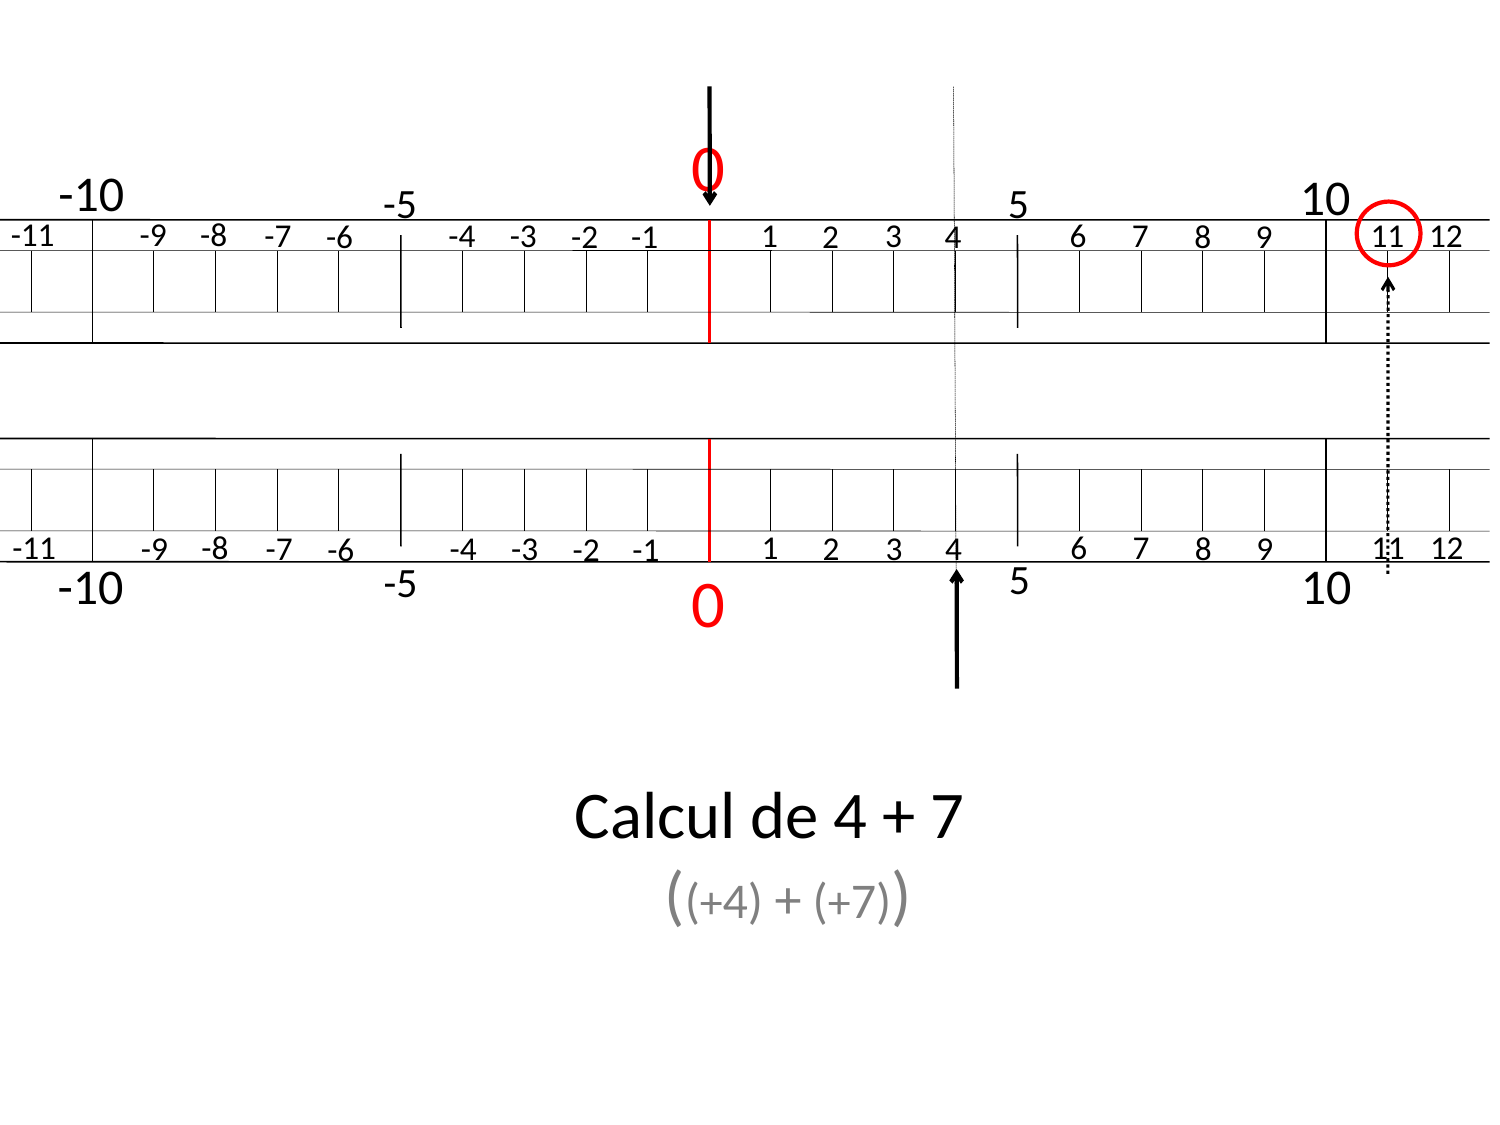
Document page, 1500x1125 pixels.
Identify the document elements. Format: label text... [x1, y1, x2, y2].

text_box 4 [945, 526, 955, 567]
text_box -4 [449, 526, 485, 567]
text_box -10 [58, 161, 136, 222]
text_box 4 [949, 544, 955, 552]
text_box -1 [632, 527, 671, 568]
text_box -10 [57, 554, 135, 615]
text_box 4 [955, 214, 974, 255]
text_box -3 [509, 214, 546, 255]
text_box -7 [264, 214, 299, 255]
text_box 2 [822, 215, 852, 256]
text_box -11 [12, 525, 63, 566]
text_box -2 [572, 527, 609, 568]
text_box -7 [265, 527, 300, 568]
text_box -1 [631, 215, 670, 255]
text_box -9 [140, 526, 176, 567]
text_box Calcul de 4 + 7 ((+4) + (+7)) [559, 764, 1017, 940]
text_box 10 [1300, 554, 1378, 615]
text_box -6 [327, 527, 360, 568]
text_box 0 [677, 117, 728, 213]
text_box 4 [944, 214, 954, 255]
text_box 10 [1300, 165, 1378, 226]
text_box 4 [957, 526, 975, 567]
text_box 8 [1194, 214, 1224, 255]
text_box 8 [1199, 539, 1206, 547]
text_box -4 [448, 213, 484, 254]
text_box 8 [1195, 526, 1225, 567]
text_box -9 [139, 213, 175, 254]
text_box 12 [1429, 214, 1473, 255]
text_box 8 [1198, 550, 1207, 558]
text_box 11 [1371, 525, 1414, 566]
text_box 11 [1370, 213, 1413, 254]
text_box 7 [1132, 526, 1162, 567]
text_box 4 [948, 232, 954, 240]
text_box -5 [383, 176, 422, 227]
text_box 10 [1361, 207, 1378, 226]
text_box 5 [1008, 552, 1038, 603]
text_box 5 [1007, 176, 1038, 227]
text_box -5 [383, 555, 422, 606]
text_box 3 [884, 214, 915, 255]
text_box 12 [1429, 526, 1474, 567]
text_box 3 [885, 526, 915, 567]
text_box 1 [761, 213, 791, 254]
text_box 7 [1131, 214, 1162, 255]
text_box 0 [712, 154, 717, 185]
text_box 0 [676, 553, 728, 649]
text_box -8 [200, 213, 235, 254]
text_box 6 [1070, 525, 1100, 566]
text_box -2 [571, 214, 608, 255]
text_box -6 [325, 214, 358, 255]
text_box 2 [822, 527, 852, 568]
text_box 0 [698, 152, 707, 187]
text_box -3 [511, 527, 547, 568]
text_box 9 [1256, 527, 1286, 568]
text_box 9 [1255, 215, 1285, 256]
text_box 1 [761, 525, 791, 566]
text_box 6 [1069, 213, 1099, 254]
text_box -8 [201, 526, 236, 567]
text_box -11 [10, 212, 62, 253]
